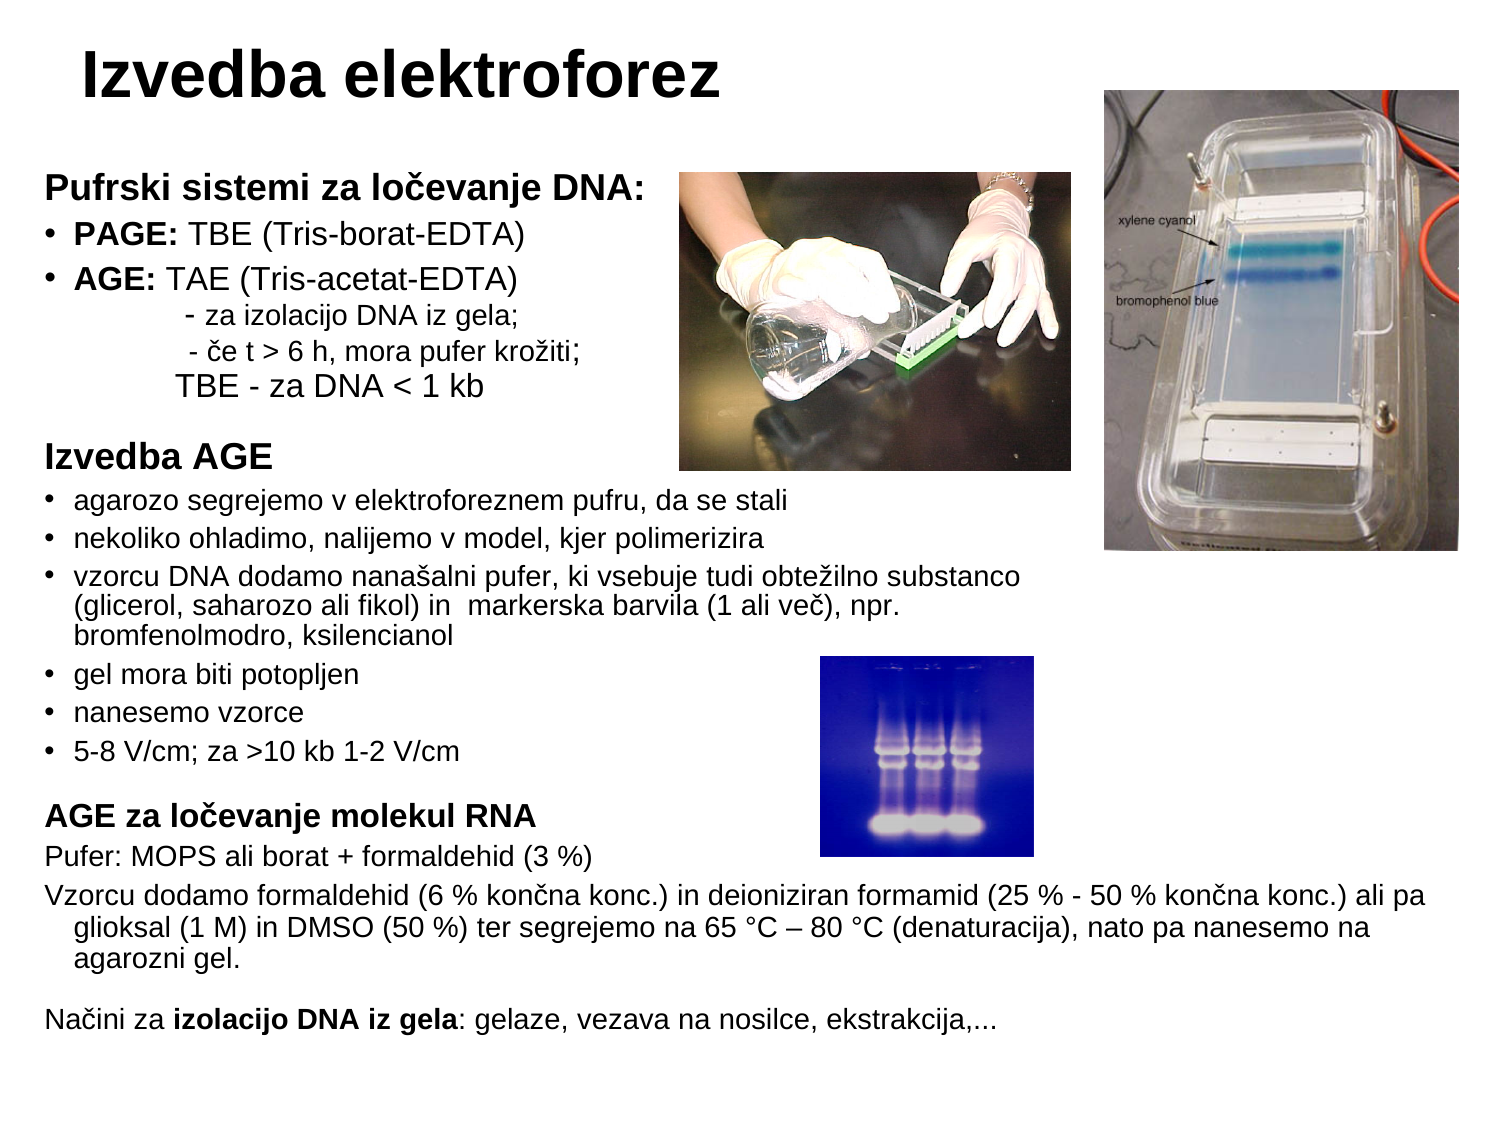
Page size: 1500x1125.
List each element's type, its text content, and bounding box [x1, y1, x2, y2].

picture [1104, 90, 1459, 551]
list Pufrski sistemi za ločevanje DNA: PAGE: TBE (Tris-borat-EDTA) AGE: TAE (Tris-acetat-EDTA) - za izolacijo DNA iz gela; - če t > 6 h, mora pufer krožiti; TBE - za DNA < 1 kb Izvedba AGE agarozo segrejemo v elektroforeznem pufru, da se stali nekoliko ohladimo, nalijemo v model, kjer polimerizira vzorcu DNA dodamo nanašalni pufer, ki vsebuje tudi obtežilno substanco (glicerol, saharozo ali fikol) in markerska barvila (1 ali več), npr. bromfenolmodro, ksilencianol gel mora biti potopljen nanesemo vzorce 5-8 V/cm; za >10 kb 1-2 V/cm AGE za ločevanje molekul RNA Pufer: MOPS ali borat + formaldehid (3 %) Vzorcu dodamo formaldehid (6 % končna konc.) in deioniziran formamid (25 % - 50 % končna konc.) ali pa glioksal (1 M) in DMSO (50 %) ter segrejemo na 65 °C – 80 °C (denaturacija), nato pa nanesemo na agarozni gel. Načini za izolacijo DNA iz gela: gelaze, vezava na nosilce, ekstrakcija,... [29, 160, 1459, 1095]
picture [679, 172, 1071, 471]
title Izvedba elektroforez [29, 18, 774, 123]
picture [820, 656, 1034, 857]
